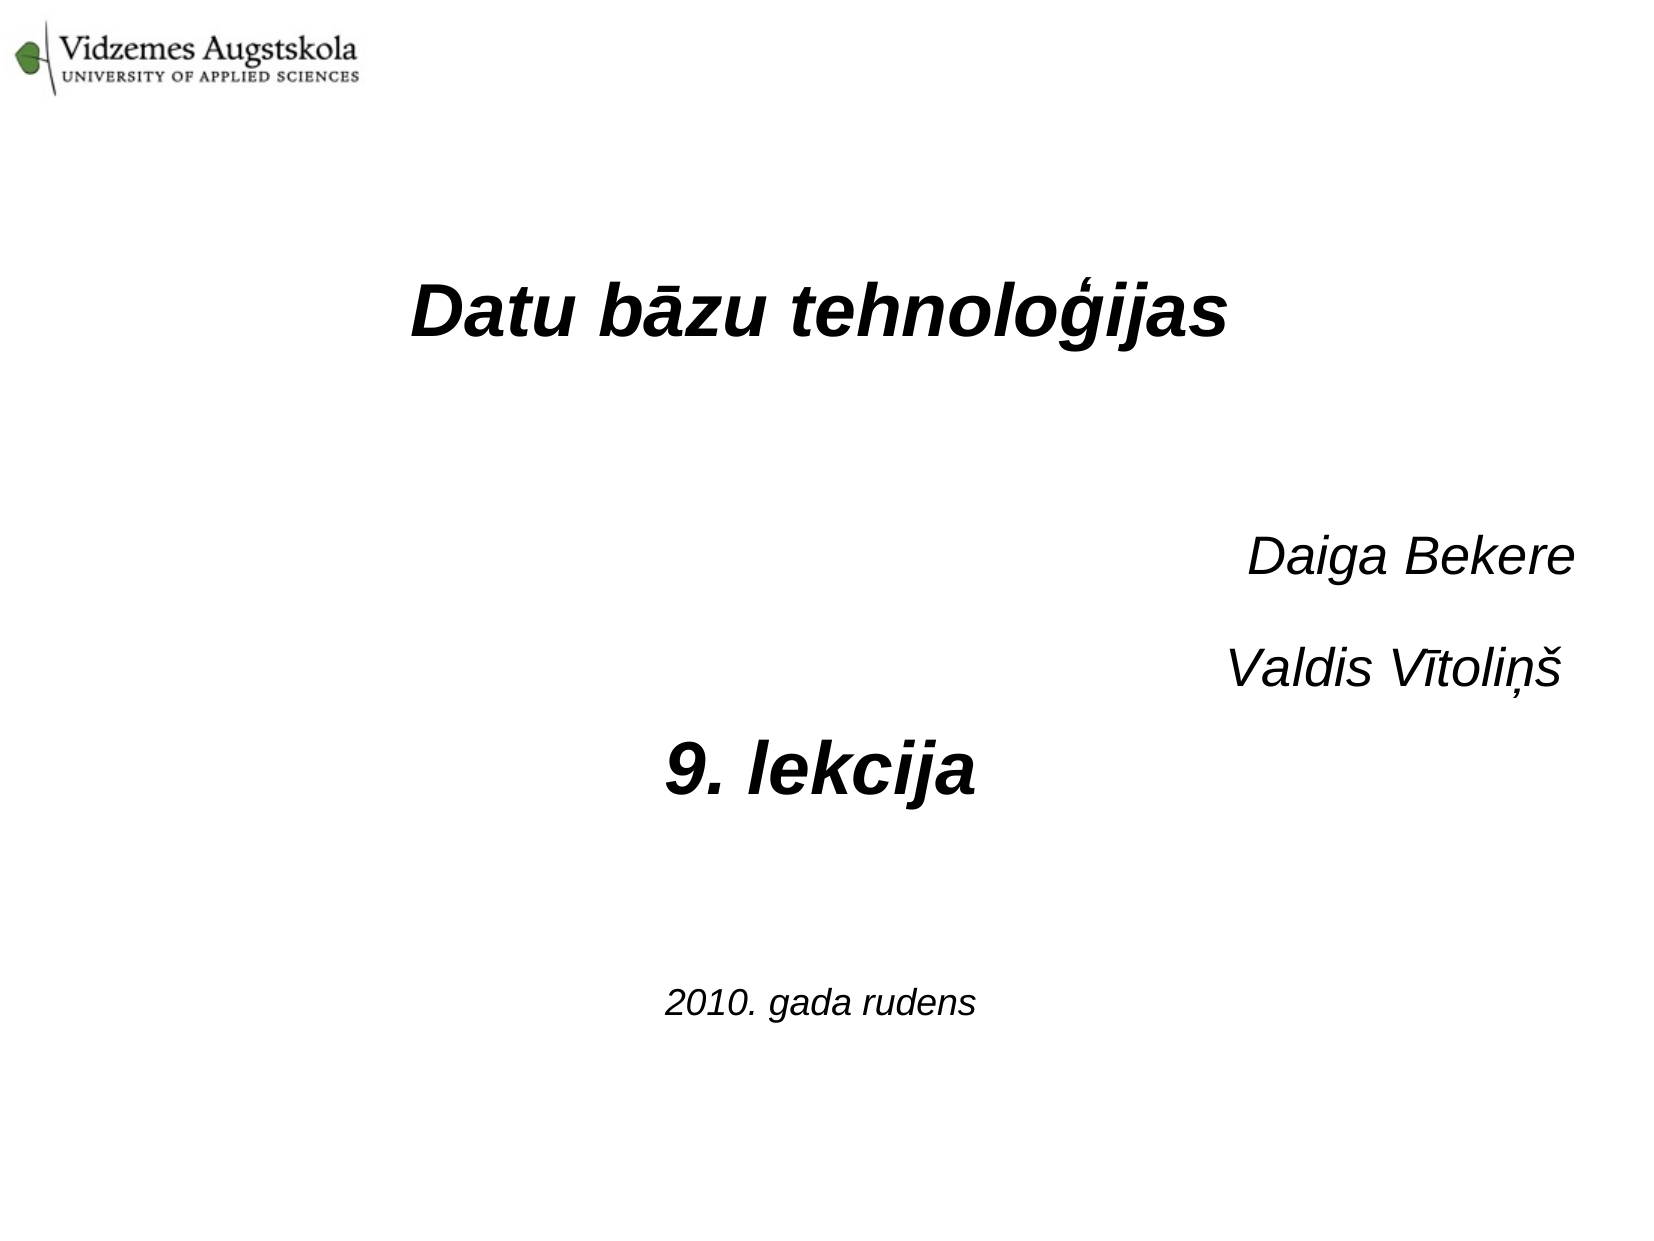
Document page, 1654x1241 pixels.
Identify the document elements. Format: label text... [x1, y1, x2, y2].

text_box 9. lekcija [649, 720, 993, 819]
text_box 2010. gada rudens [141, 974, 1501, 1032]
title Datu bāzu tehnoloģijas [76, 235, 1565, 385]
picture [5, 2, 368, 113]
subtitle Daiga Bekere Valdis Vītoliņš [88, 527, 1577, 701]
